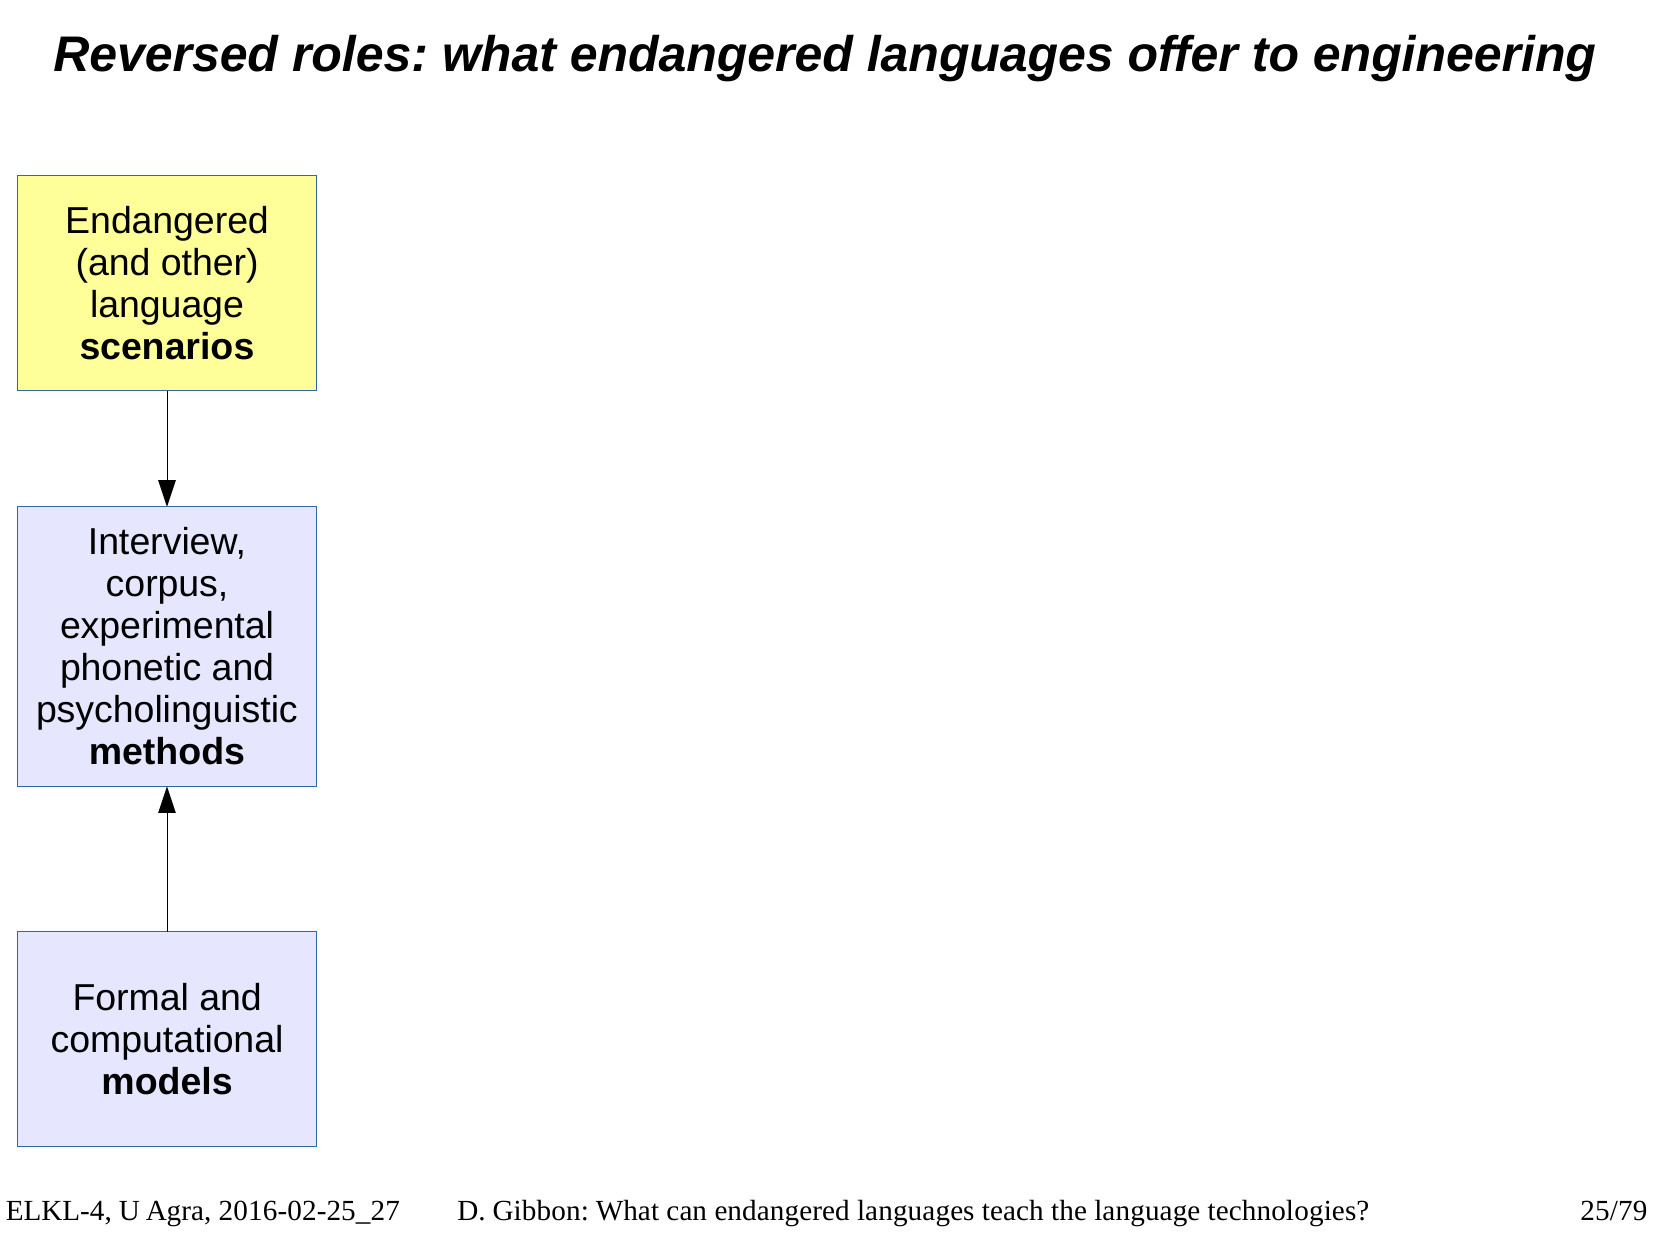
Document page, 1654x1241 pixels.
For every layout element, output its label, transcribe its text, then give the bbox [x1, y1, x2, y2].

text_box Formal and computational models [17, 931, 317, 1147]
text_box Endangered (and other) language scenarios [17, 175, 317, 391]
title Reversed roles: what endangered languages offer to engineering [0, 2, 1654, 106]
text_box Interview, corpus, experimental phonetic and psycholinguistic methods [17, 506, 317, 787]
